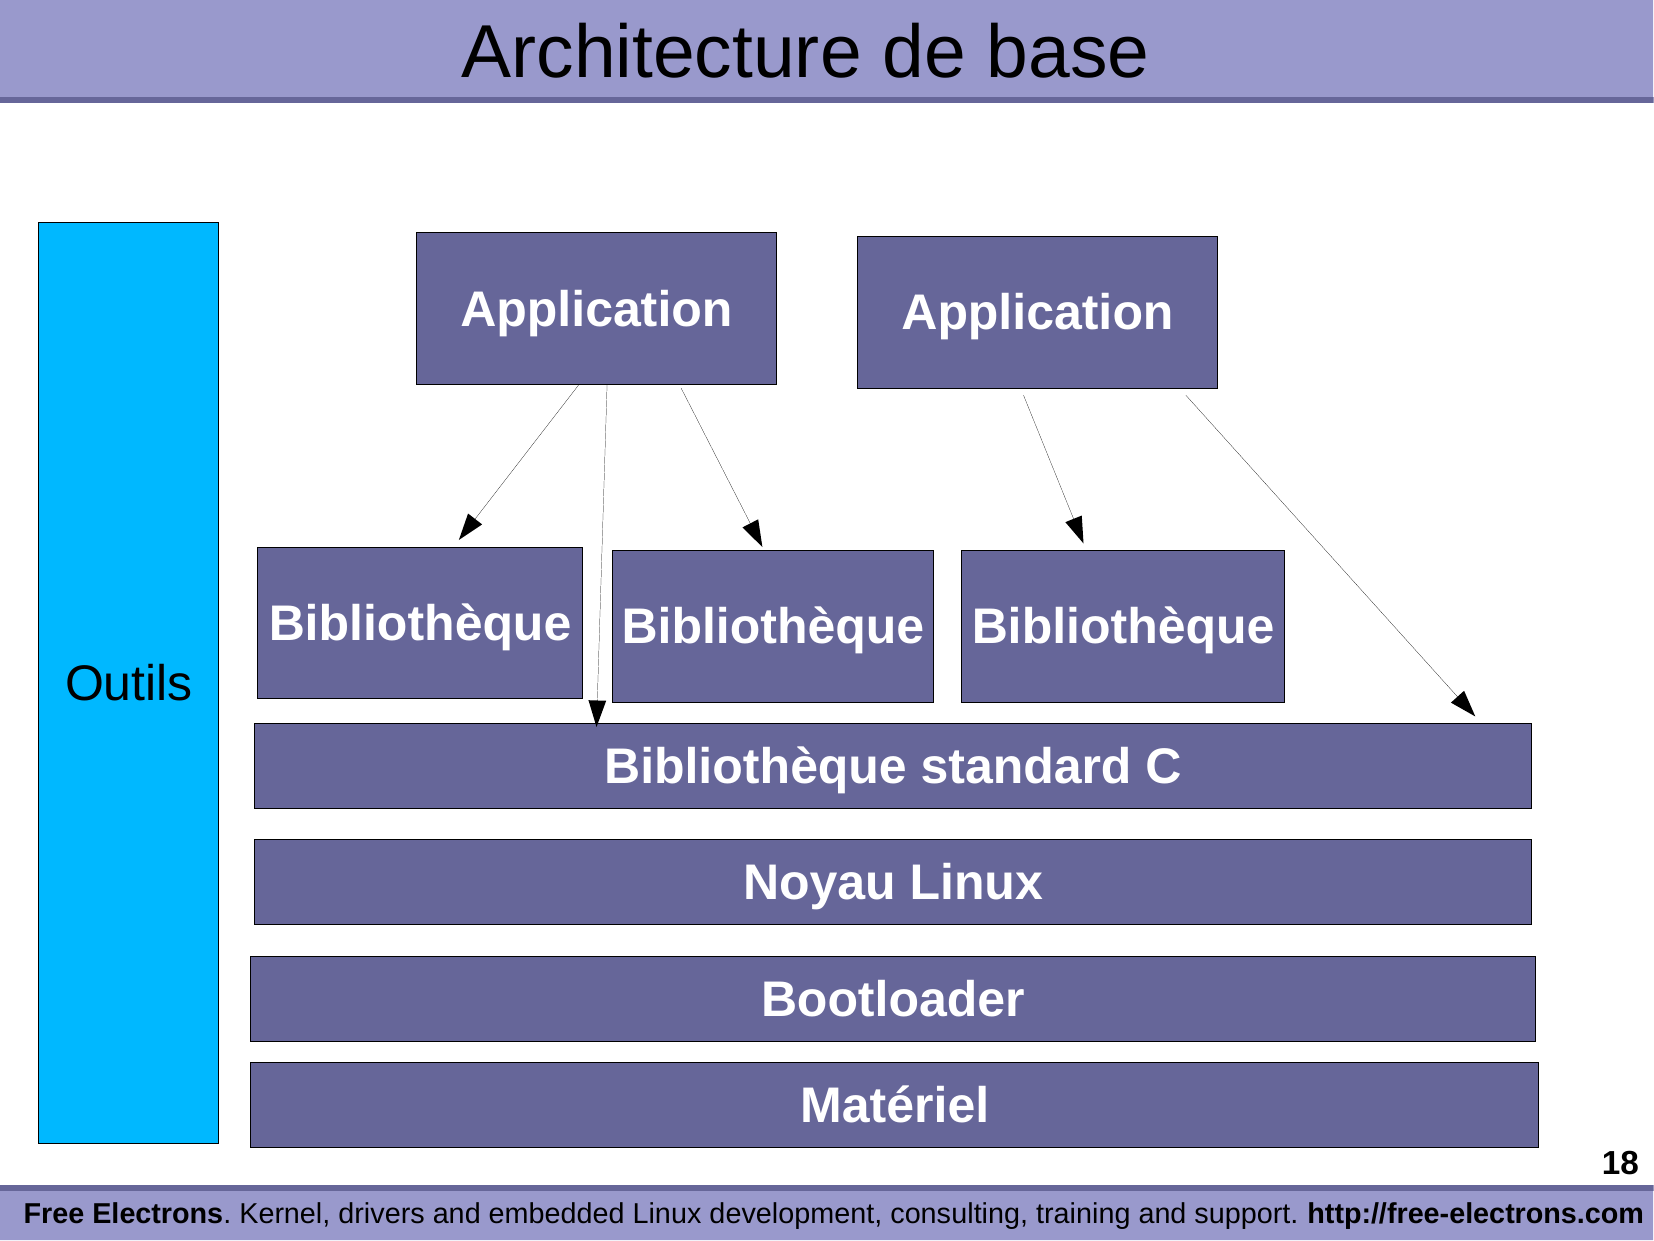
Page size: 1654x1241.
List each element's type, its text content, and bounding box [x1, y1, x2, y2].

title Architecture de base [60, 4, 1551, 98]
text_box Bootloader [250, 956, 1536, 1042]
text_box Bibliothèque [961, 550, 1285, 703]
text_box Bibliothèque [257, 547, 583, 699]
text_box Application [416, 232, 777, 385]
text_box Matériel [250, 1062, 1539, 1148]
text_box Bibliothèque [612, 550, 934, 703]
text_box Bibliothèque standard C [254, 723, 1532, 809]
text_box Outils [38, 222, 219, 1144]
text_box Noyau Linux [254, 839, 1532, 925]
text_box Application [857, 236, 1218, 389]
